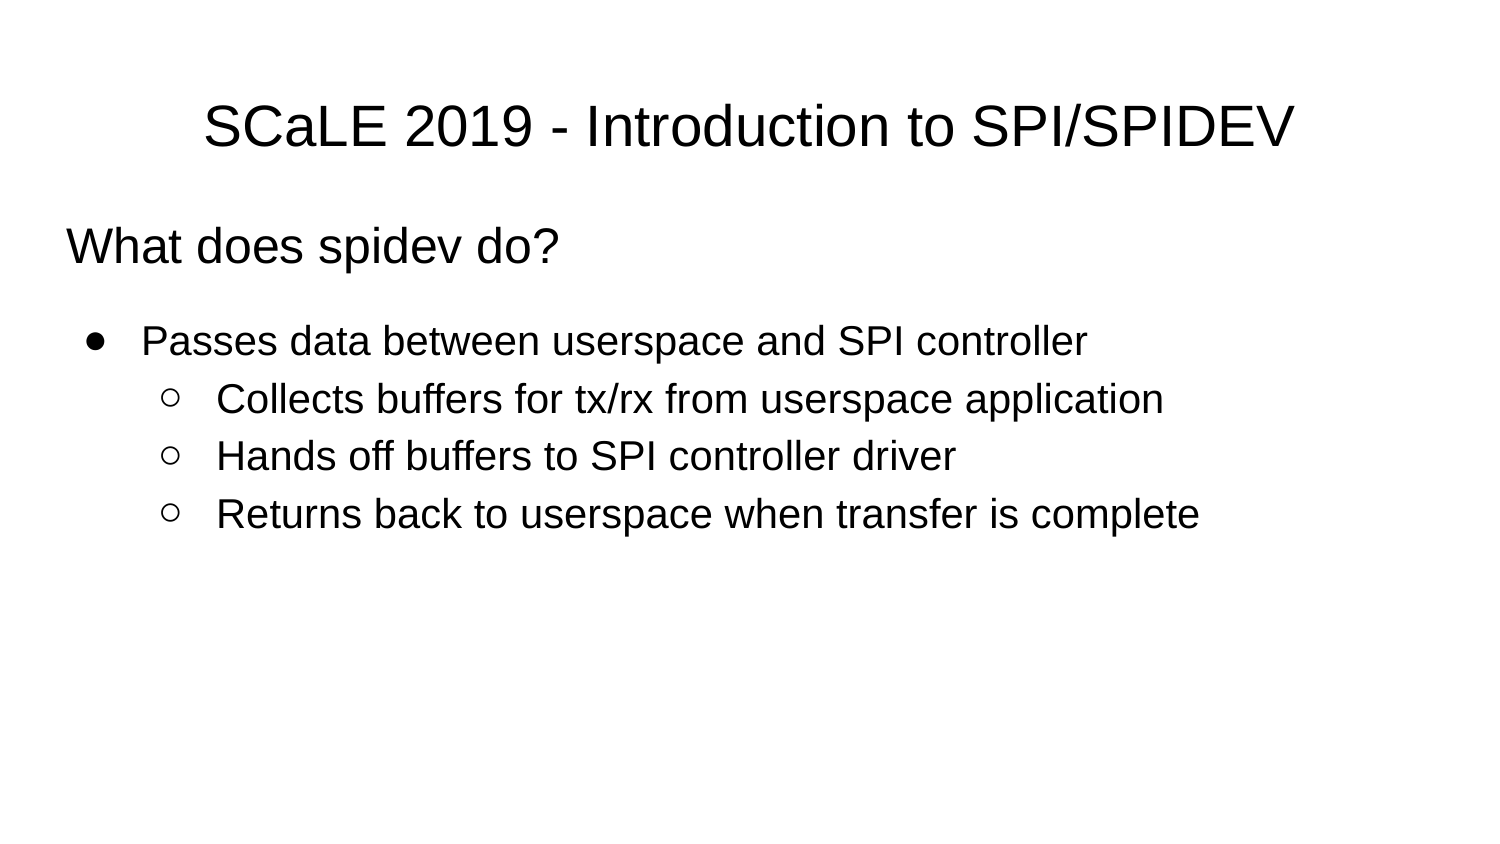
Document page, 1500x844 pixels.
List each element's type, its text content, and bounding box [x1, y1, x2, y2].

list What does spidev do? Passes data between userspace and SPI controller Collects buffers for tx/rx from userspace application Hands off buffers to SPI controller driver Returns back to userspace when transfer is complete [51, 189, 1449, 750]
title SCaLE 2019 - Introduction to SPI/SPIDEV [51, 72, 1449, 167]
